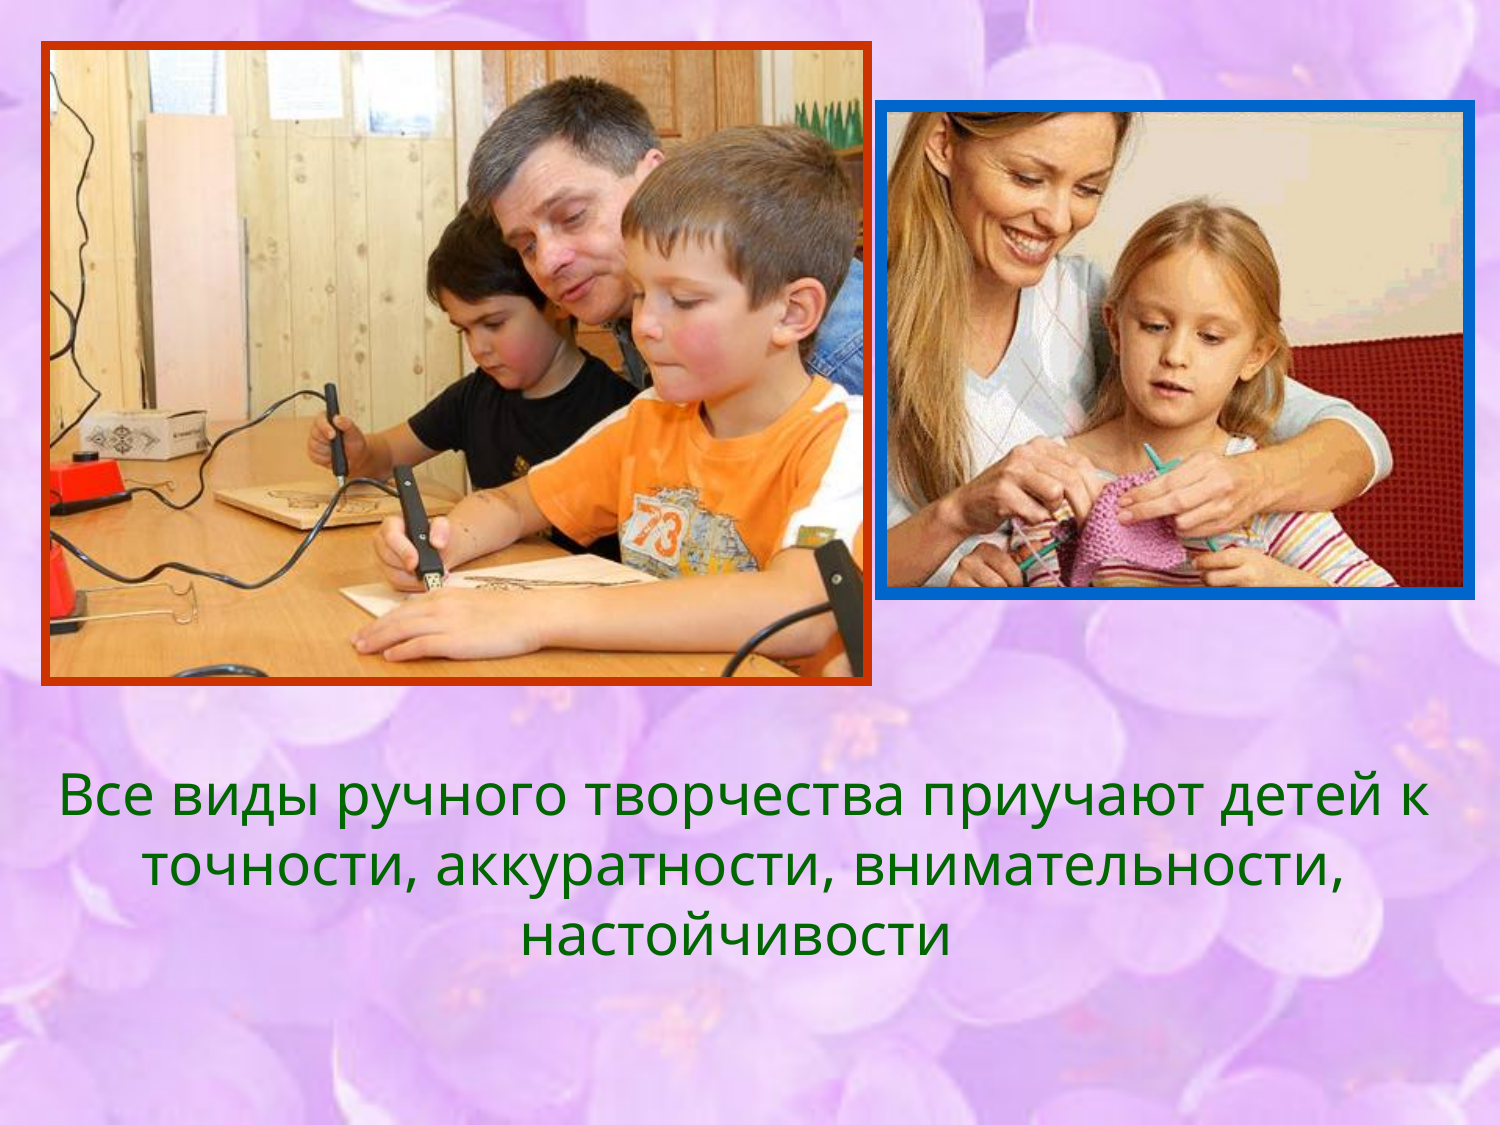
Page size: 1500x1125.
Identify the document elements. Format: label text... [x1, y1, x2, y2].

picture [50, 50, 863, 677]
text_box Все виды ручного творчества приучают детей к точности, аккуратности, внимательности, настойчивости [24, 750, 1463, 976]
picture [887, 112, 1463, 588]
